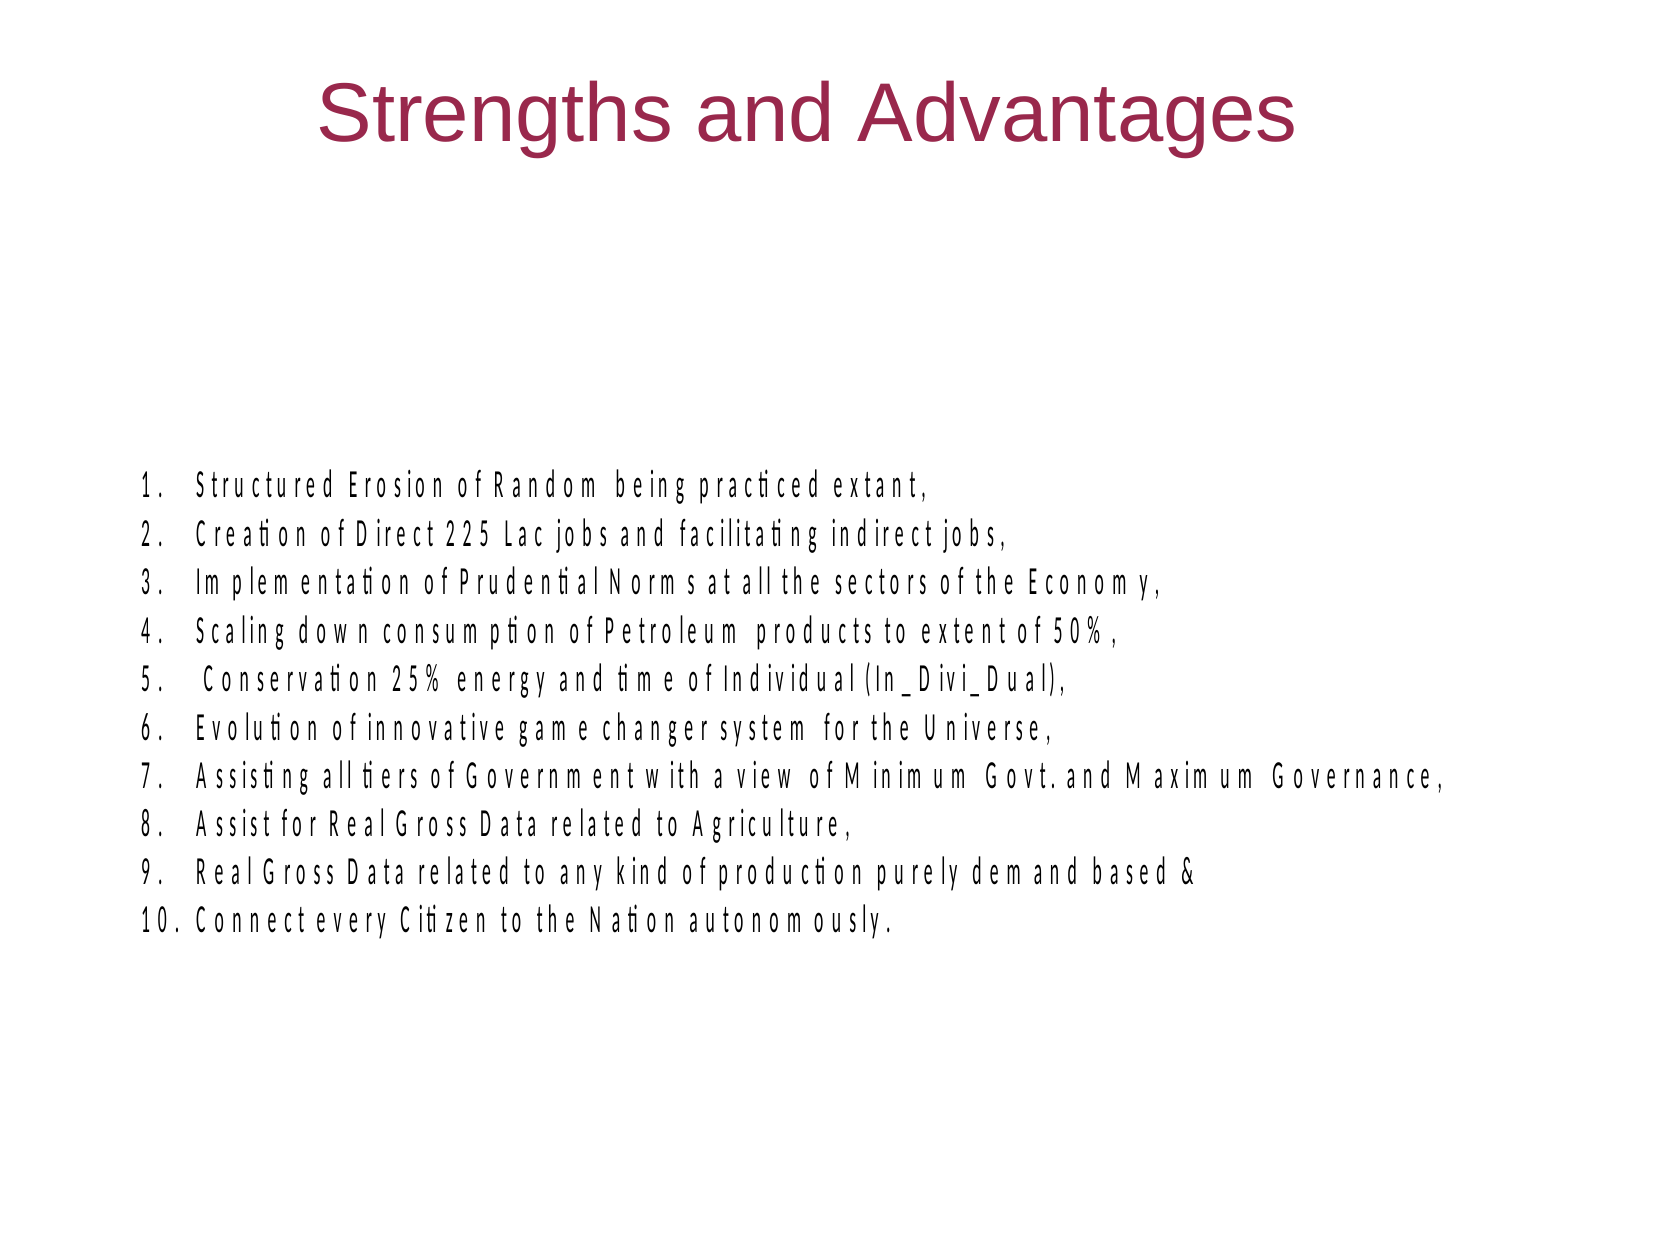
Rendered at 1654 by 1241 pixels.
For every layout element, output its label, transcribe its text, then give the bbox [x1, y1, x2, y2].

title Strengths and Advantages [81, 46, 1534, 181]
picture [86, 460, 1467, 945]
